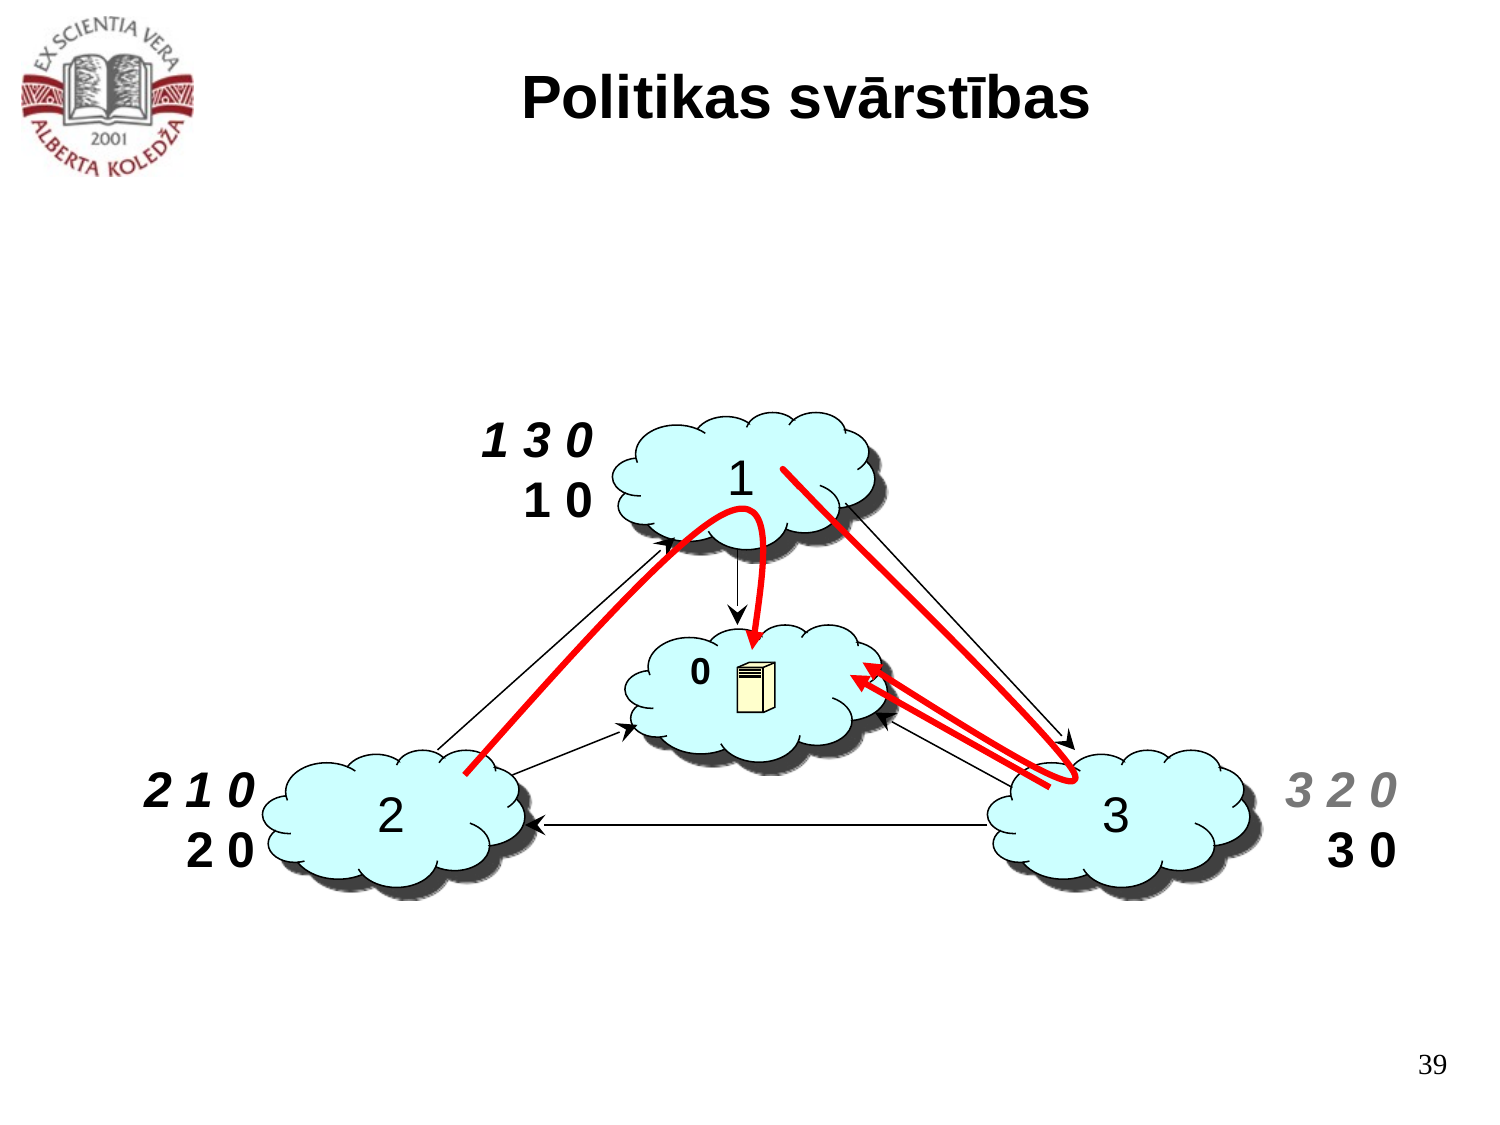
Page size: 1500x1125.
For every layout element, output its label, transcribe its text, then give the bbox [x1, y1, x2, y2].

text_box [271, 750, 525, 888]
text_box 3 2 0 3 0 [1270, 749, 1412, 886]
text_box 1 [712, 437, 771, 513]
text_box [1038, 762, 1071, 778]
text_box [691, 513, 760, 550]
text_box 2 [362, 774, 421, 851]
text_box [612, 412, 875, 546]
text_box [869, 676, 888, 692]
text_box 2 1 0 2 0 [129, 749, 271, 886]
text_box 0 [675, 639, 726, 701]
text_box 1 3 0 1 0 [466, 399, 608, 536]
text_box [624, 624, 886, 763]
title Politikas svārstības [187, 44, 1425, 150]
text_box <skaitlis> [1312, 1037, 1463, 1101]
text_box [987, 750, 1250, 888]
text_box 3 [1087, 774, 1146, 851]
picture [21, 16, 194, 177]
